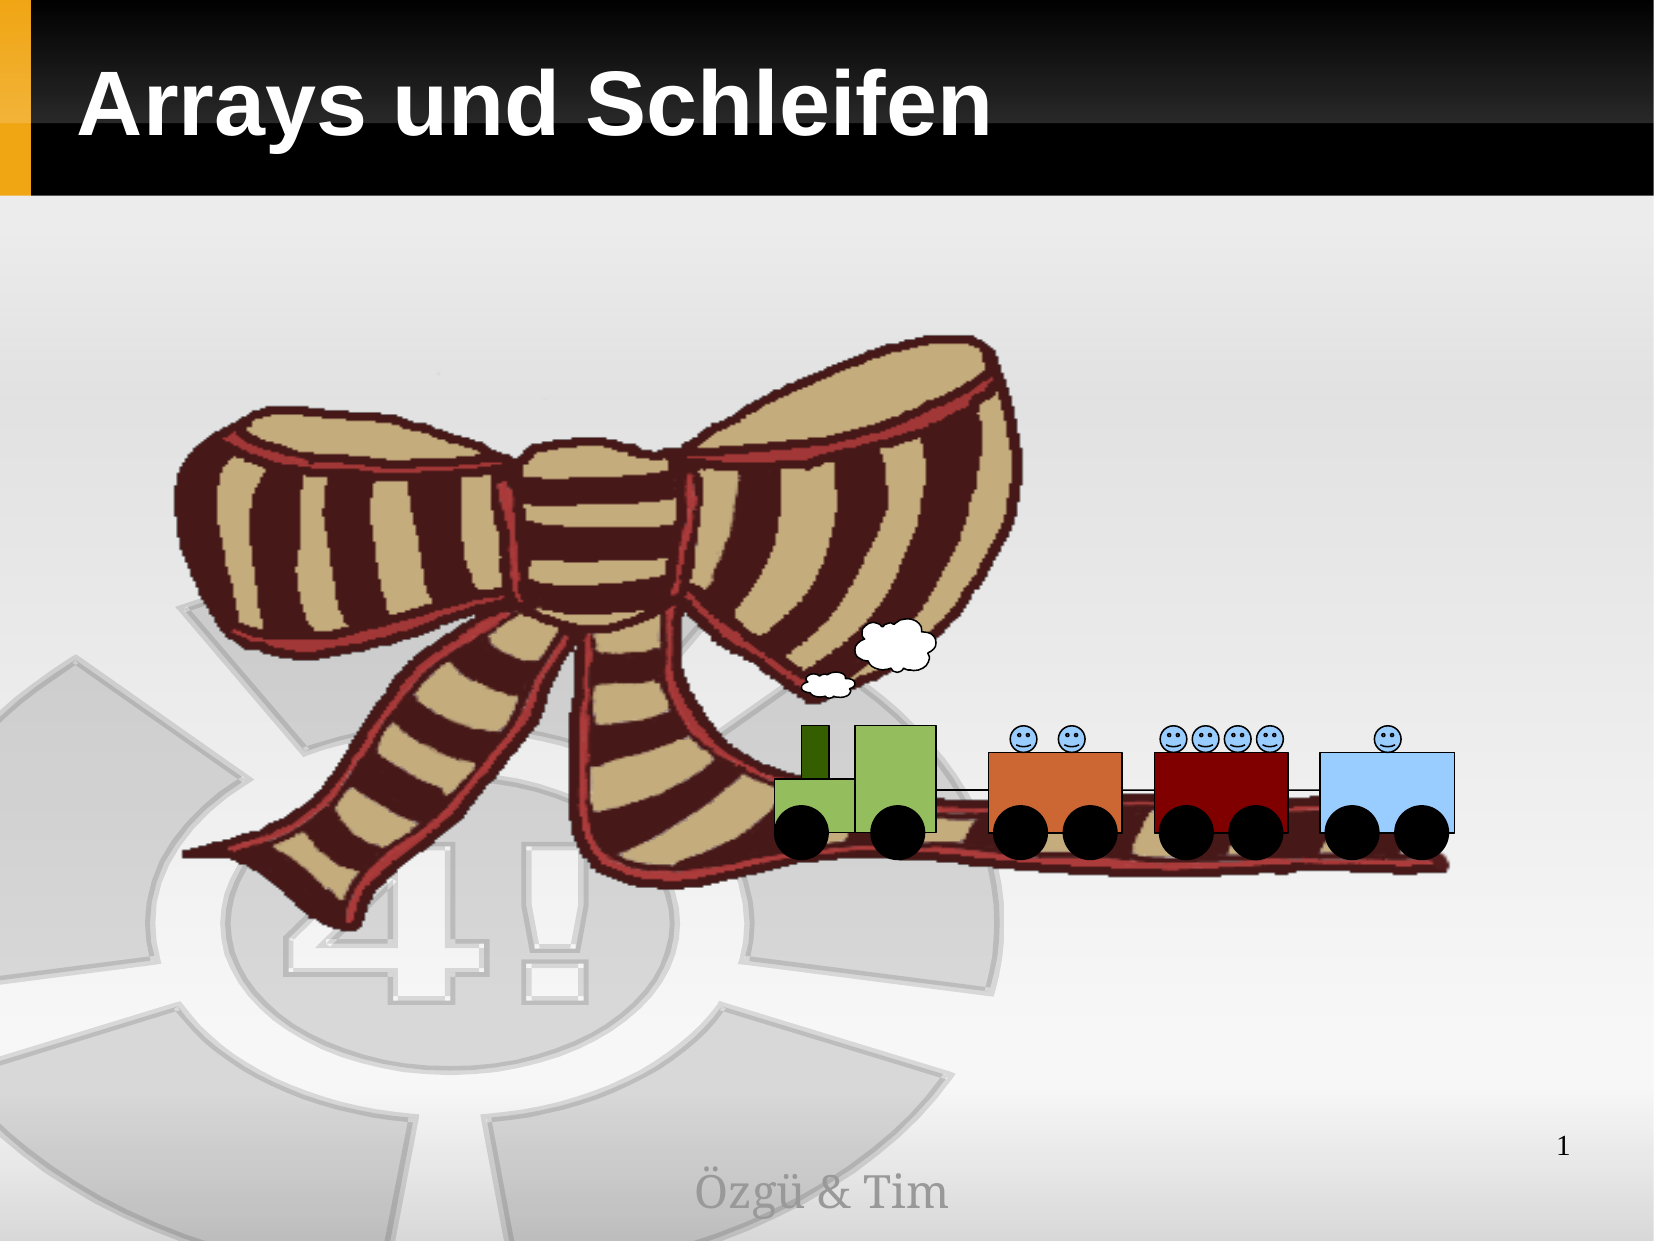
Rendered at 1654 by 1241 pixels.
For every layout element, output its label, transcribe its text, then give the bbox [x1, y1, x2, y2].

text_box [801, 672, 855, 699]
title Arrays und Schleifen [76, 0, 1565, 208]
text_box [774, 725, 936, 860]
picture [0, 0, 1654, 1241]
text_box Özgü & Tim [690, 1151, 955, 1222]
text_box [854, 618, 937, 673]
text_box [1154, 725, 1288, 860]
text_box [988, 725, 1123, 860]
text_box [1320, 725, 1455, 860]
